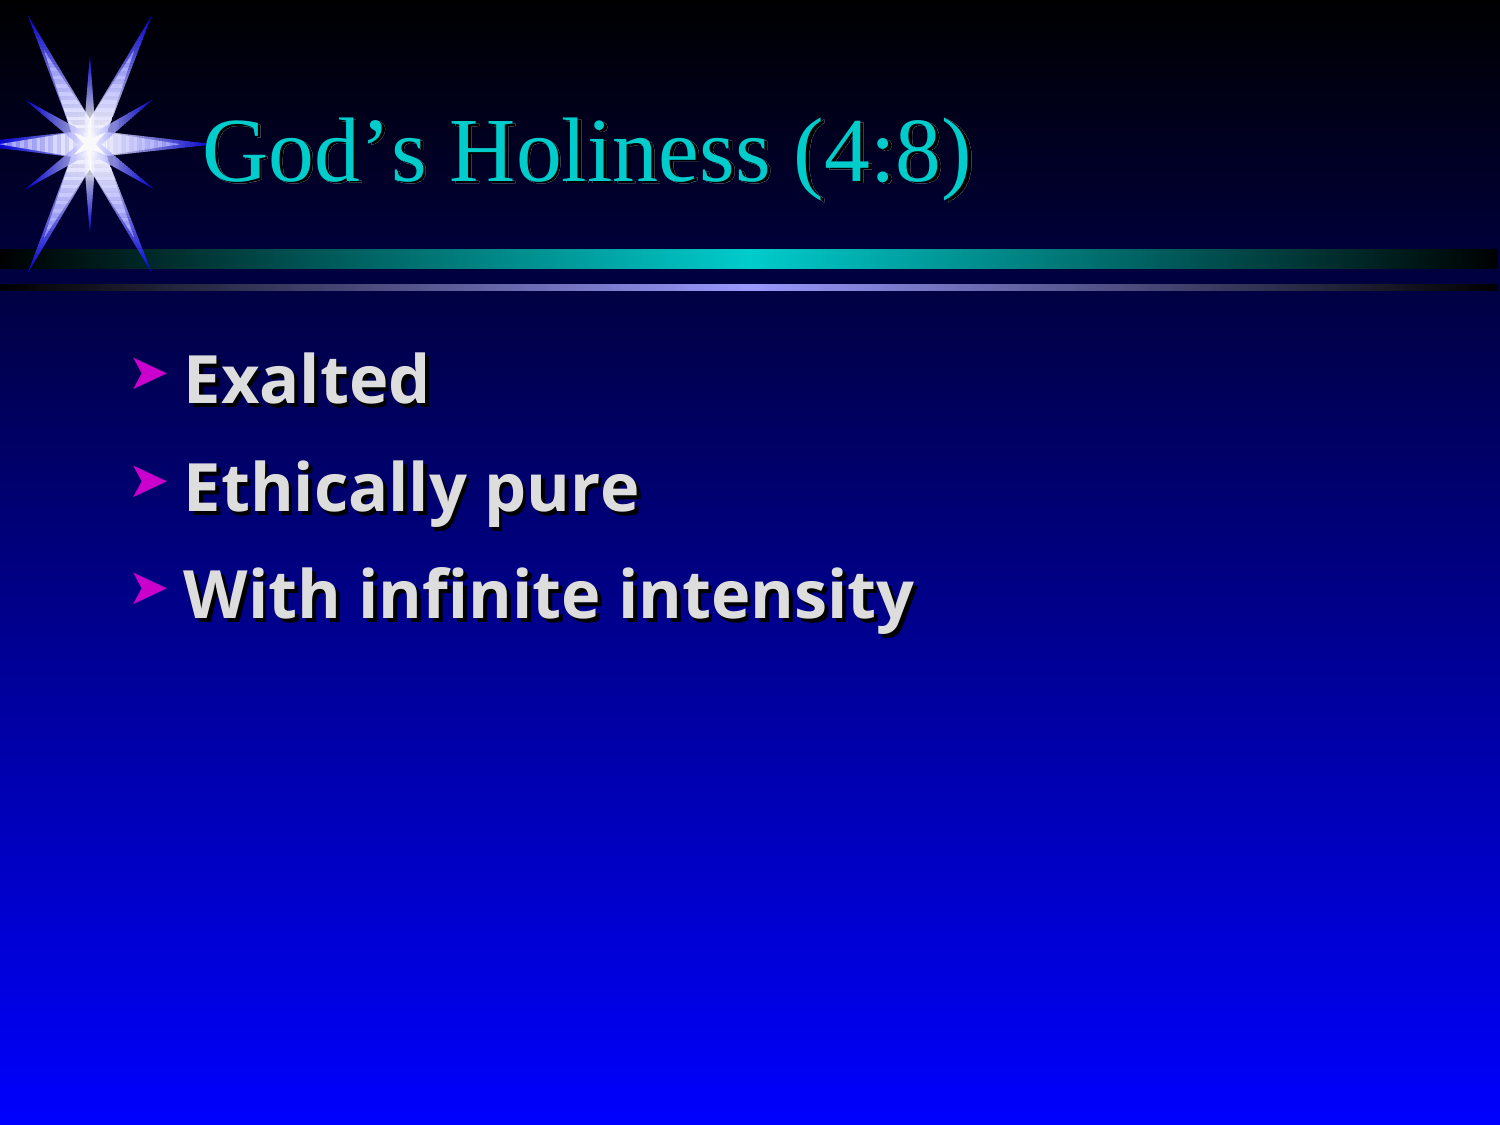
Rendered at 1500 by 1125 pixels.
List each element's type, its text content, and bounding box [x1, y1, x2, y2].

list Exalted Ethically pure With infinite intensity [112, 324, 1388, 1001]
title God’s Holiness (4:8) [187, 56, 1463, 244]
